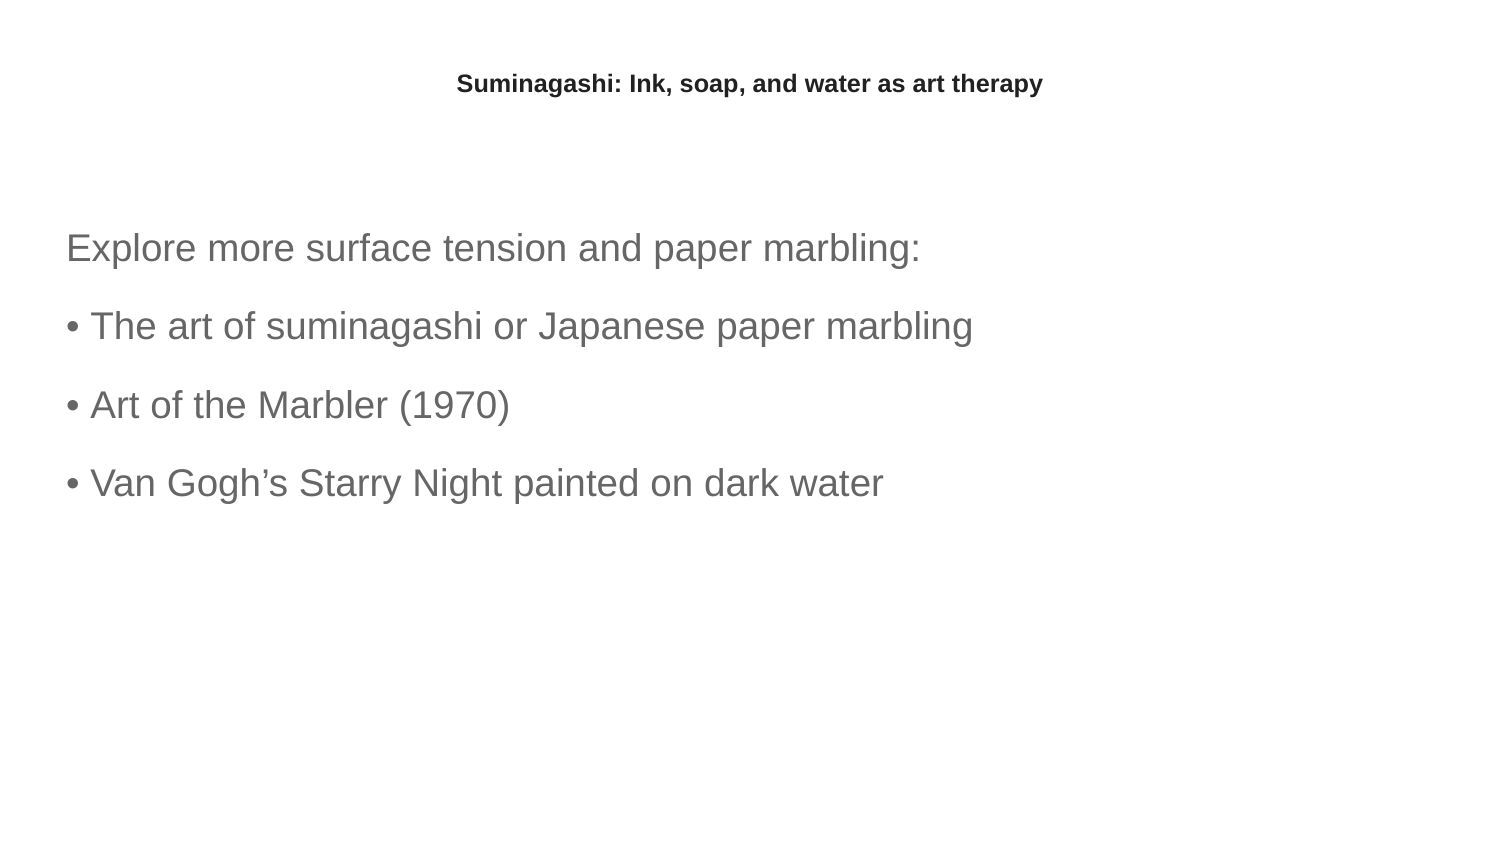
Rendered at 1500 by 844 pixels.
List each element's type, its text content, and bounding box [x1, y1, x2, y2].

title Suminagashi: Ink, soap, and water as art therapy [51, 48, 1449, 180]
list Explore more surface tension and paper marbling: • The art of suminagashi or Japanese paper marbling • Art of the Marbler (1970) • Van Gogh’s Starry Night painted on dark water [51, 201, 1449, 750]
